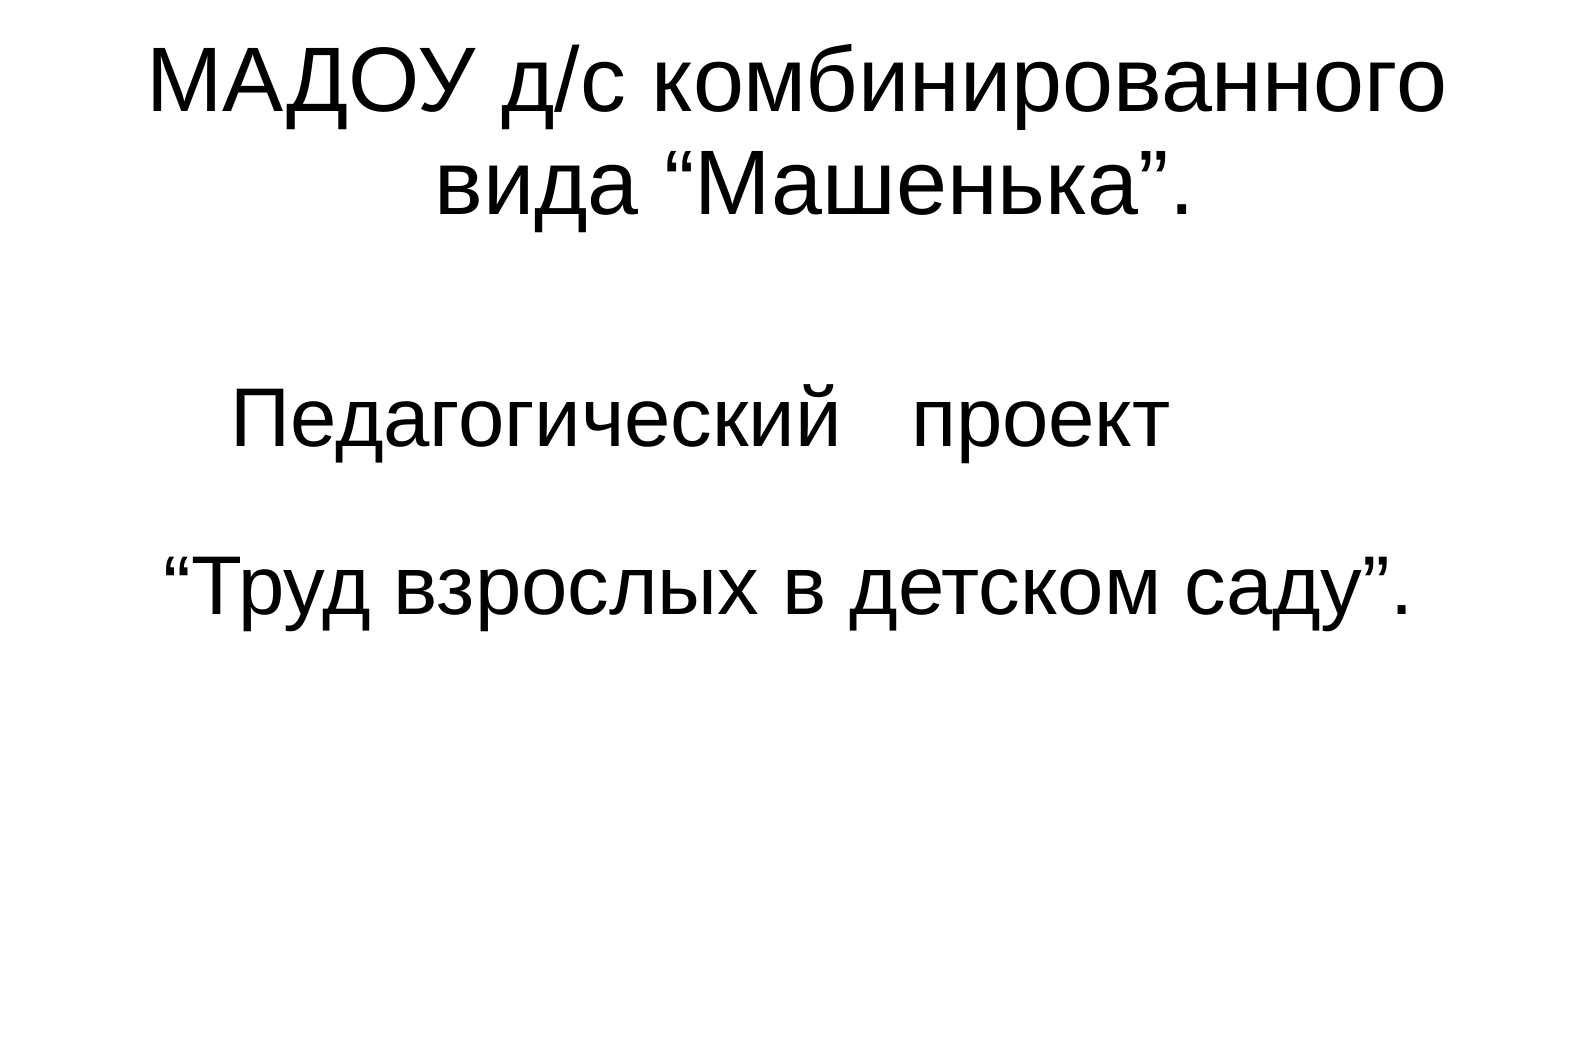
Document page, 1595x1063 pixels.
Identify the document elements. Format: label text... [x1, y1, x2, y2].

title МАДОУ д/с комбинированного вида “Машенька”. [79, 28, 1515, 234]
subtitle Педагогический проект “Труд взрослых в детском саду”. [85, 29, 1447, 975]
